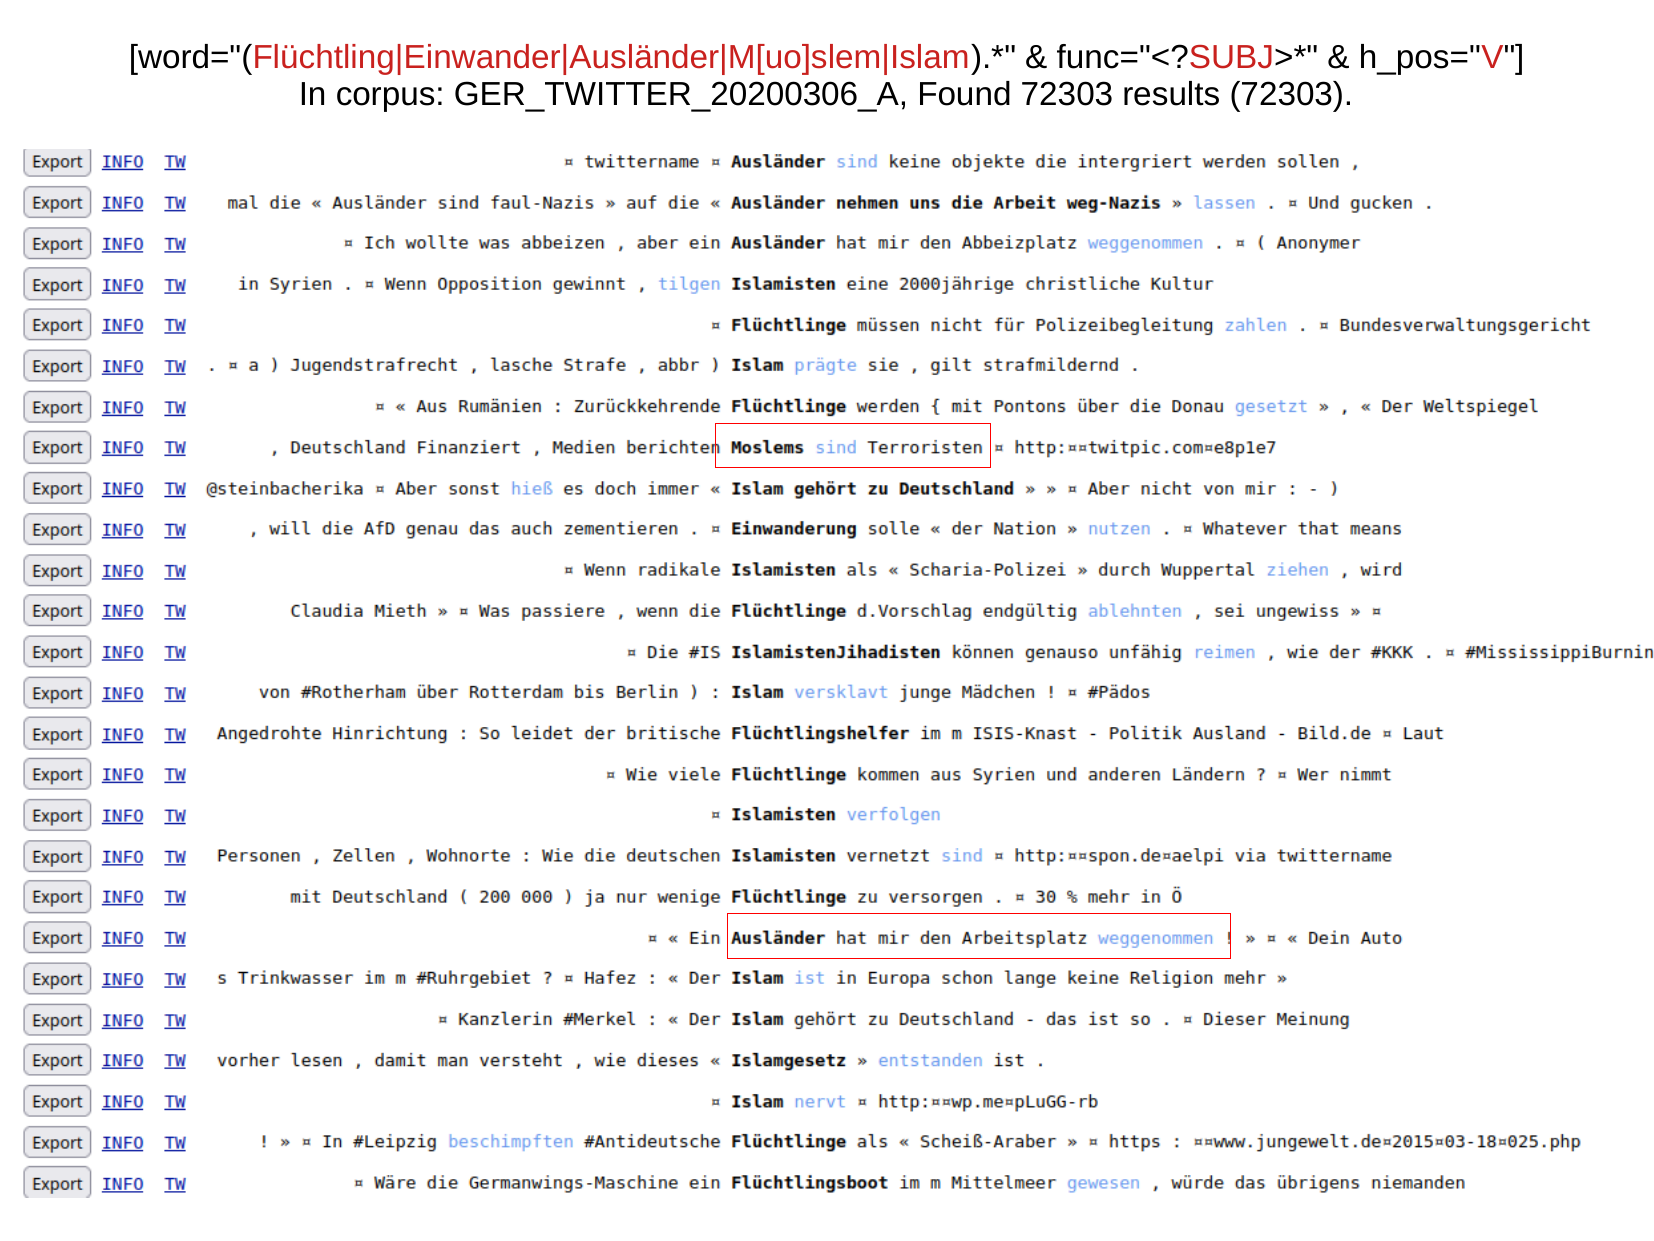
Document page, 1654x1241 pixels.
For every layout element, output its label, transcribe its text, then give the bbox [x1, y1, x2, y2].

text_box [715, 423, 991, 468]
picture [1, 149, 1654, 1198]
title [word="(Flüchtling|Einwander|Ausländer|M[uo]slem|Islam).*" & func="<?SUBJ>*" & h_pos="V"] In corpus: GER_TWITTER_20200306_A, Found 72303 results (72303). [82, 25, 1571, 126]
text_box [727, 913, 1231, 959]
